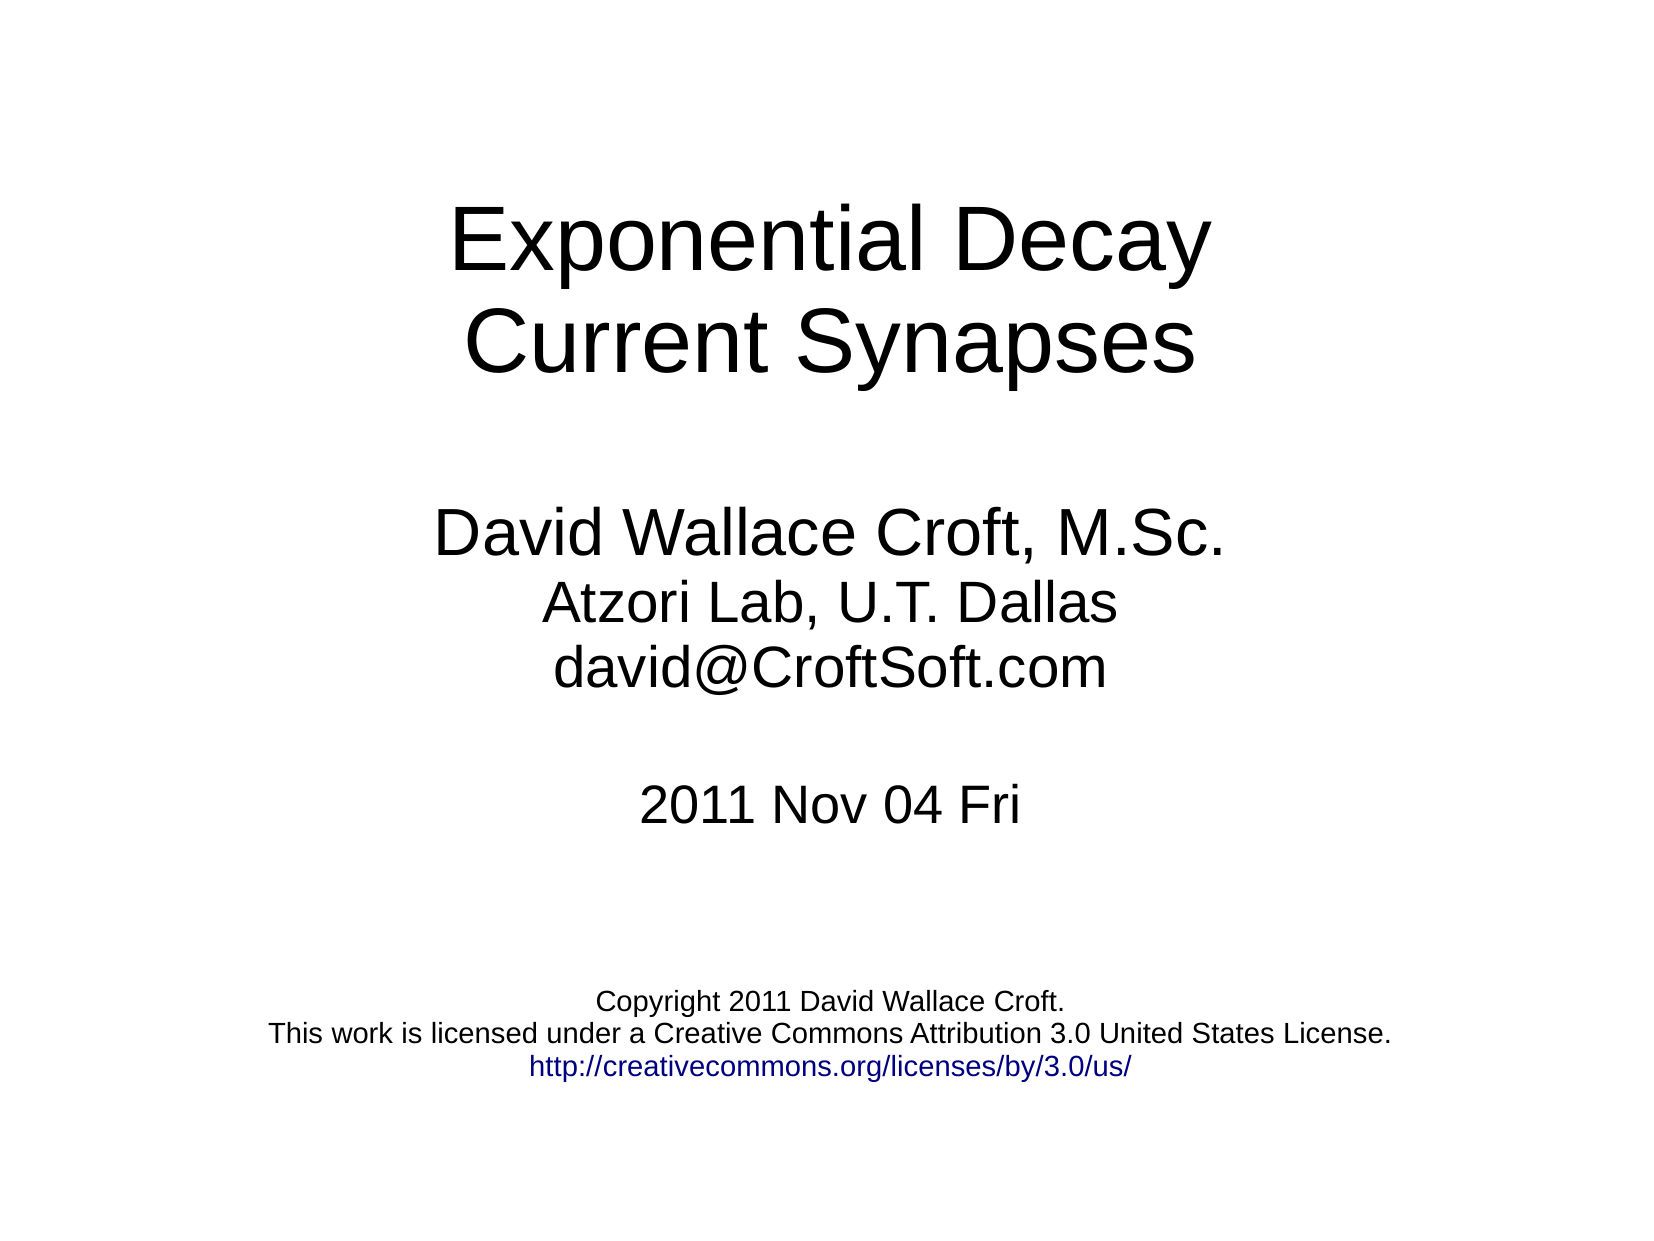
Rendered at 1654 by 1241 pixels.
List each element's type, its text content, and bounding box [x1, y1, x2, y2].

subtitle Exponential Decay Current Synapses David Wallace Croft, M.Sc. Atzori Lab, U.T. Dallas david@CroftSoft.com 2011 Nov 04 Fri Copyright 2011 David Wallace Croft. This work is licensed under a Creative Commons Attribution 3.0 United States License. http://creativecommons.org/licenses/by/3.0/us/ [86, 70, 1576, 1201]
